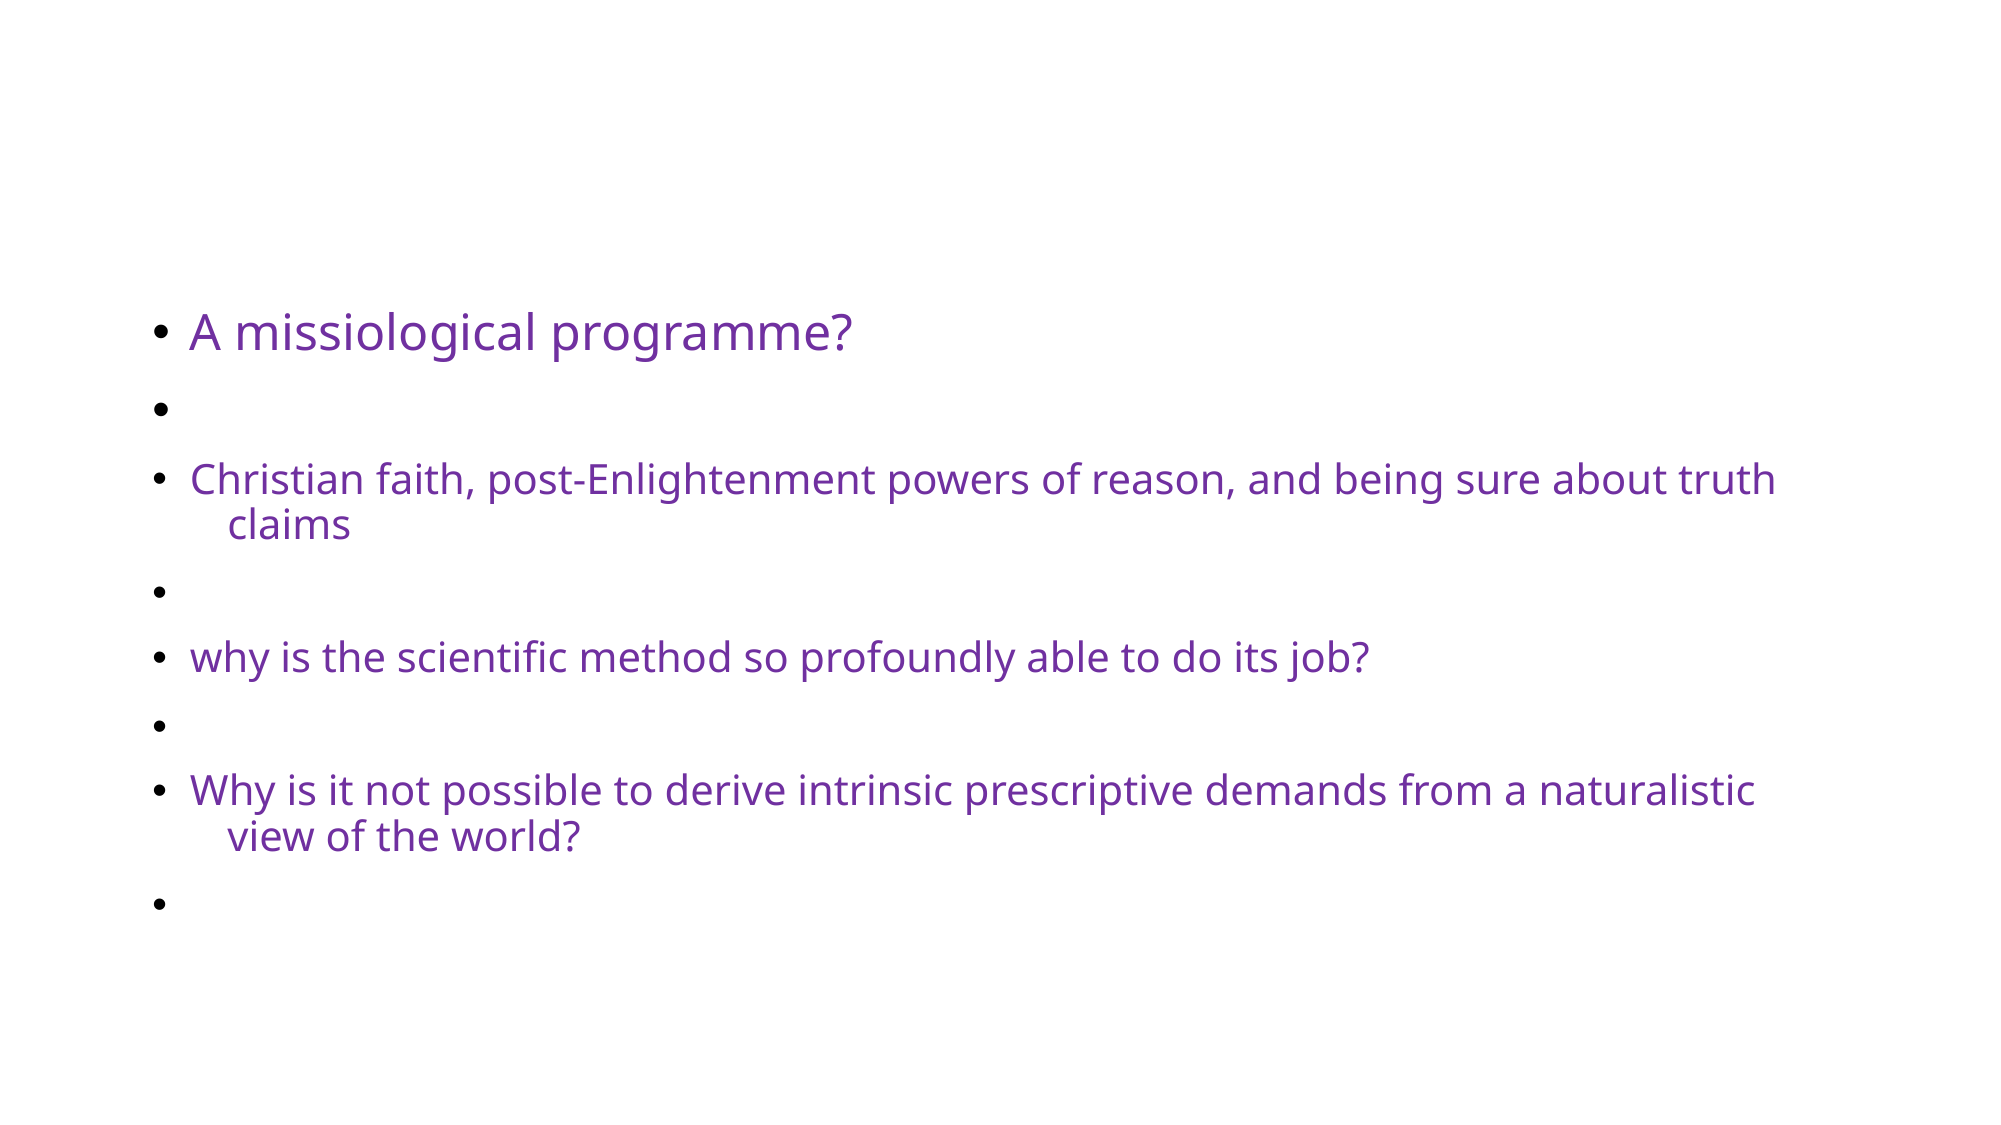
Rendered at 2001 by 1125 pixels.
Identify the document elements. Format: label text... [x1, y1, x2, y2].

list A missiological programme? Christian faith, post-Enlightenment powers of reason, and being sure about truth claims why is the scientific method so profoundly able to do its job? Why is it not possible to derive intrinsic prescriptive demands from a naturalistic view of the world? [137, 299, 1863, 1014]
